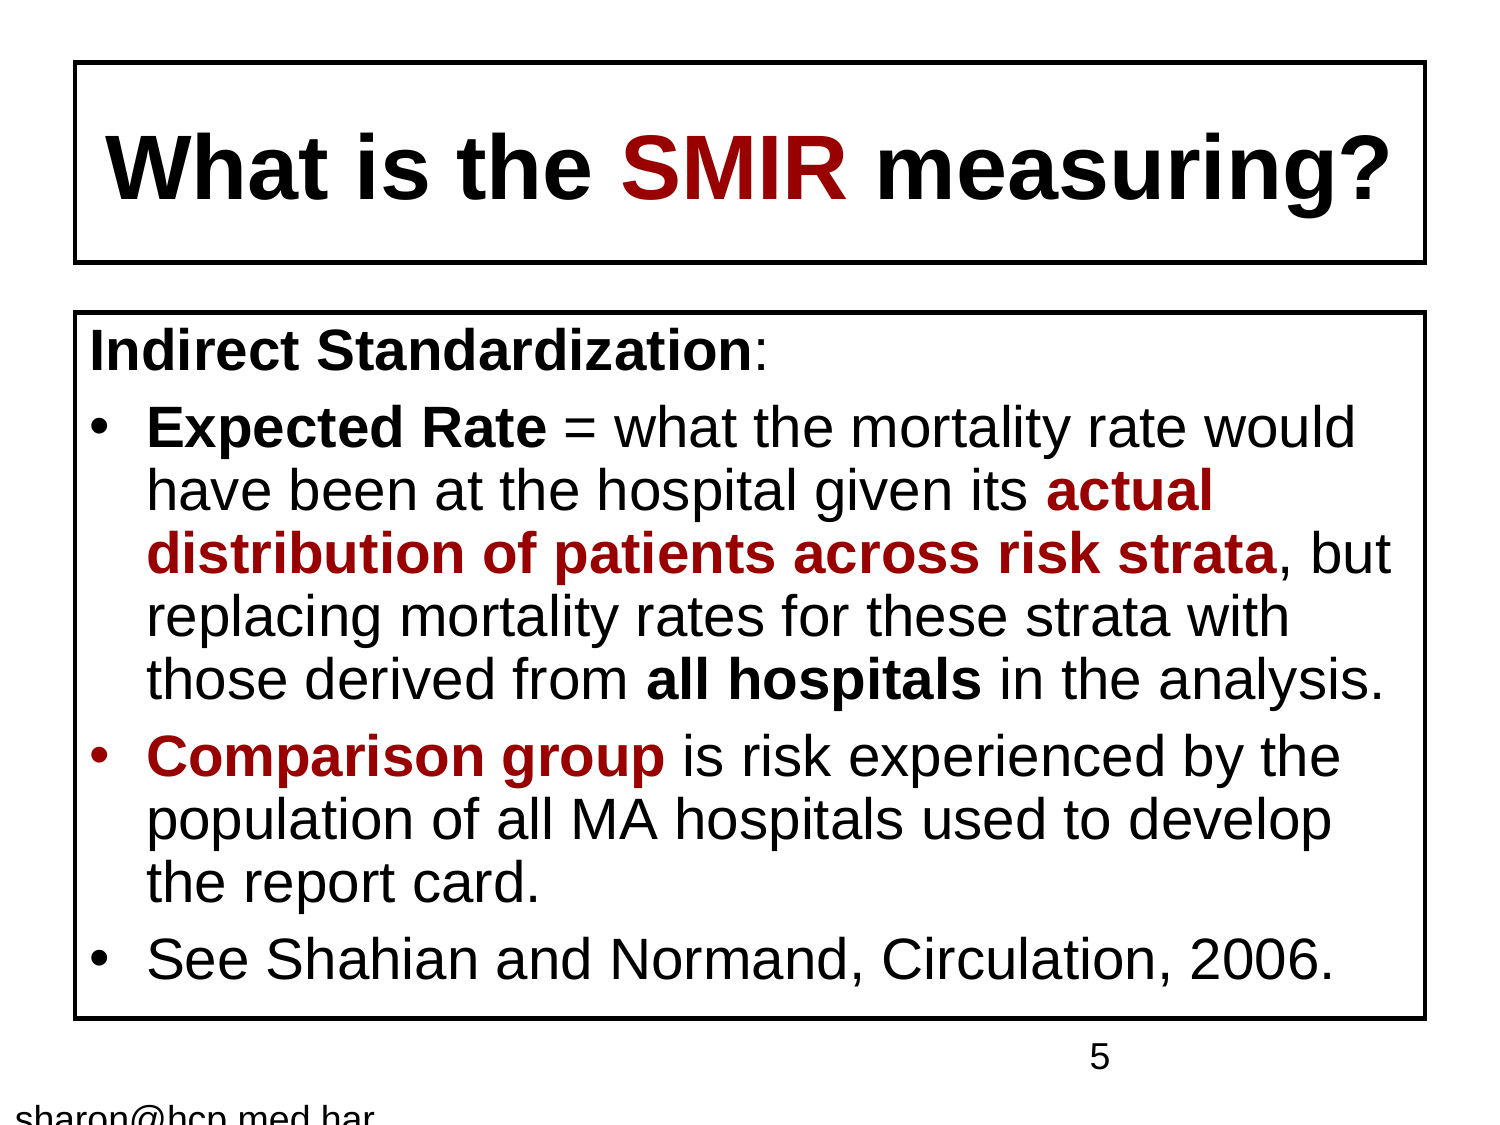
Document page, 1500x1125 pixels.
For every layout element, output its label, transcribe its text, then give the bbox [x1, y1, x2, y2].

list Indirect Standardization: Expected Rate = what the mortality rate would have been at the hospital given its actual distribution of patients across risk strata, but replacing mortality rates for these strata with those derived from all hospitals in the analysis. Comparison group is risk experienced by the population of all MA hospitals used to develop the report card. See Shahian and Normand, Circulation, 2006. [75, 312, 1426, 1019]
title What is the SMIR measuring? [75, 62, 1426, 263]
